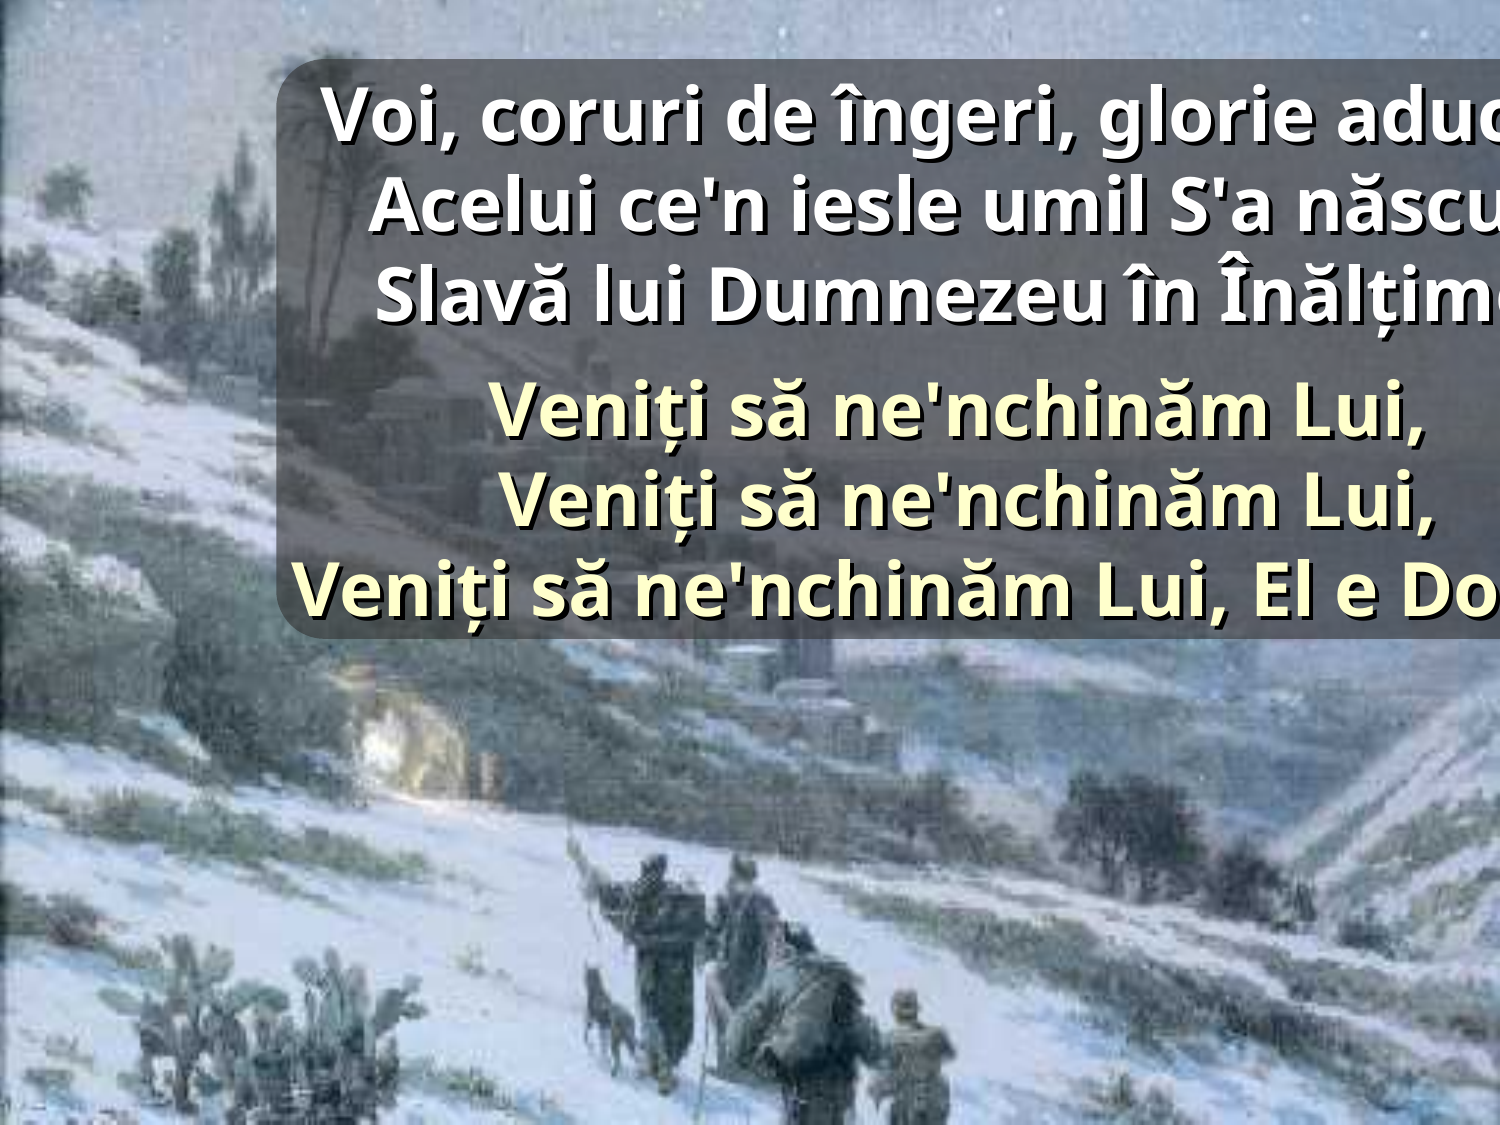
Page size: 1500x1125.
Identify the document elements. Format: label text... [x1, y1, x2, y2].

picture [0, 0, 1500, 1125]
text_box Voi, coruri de îngeri, glorie aduceţi Acelui ce'n iesle umil S'a născut. Slavă lui Dumnezeu în Înălţime! Veniţi să ne'nchinăm Lui, Veniţi să ne'nchinăm Lui, Veniţi să ne'nchinăm Lui, El e Domn! [276, 59, 1456, 639]
